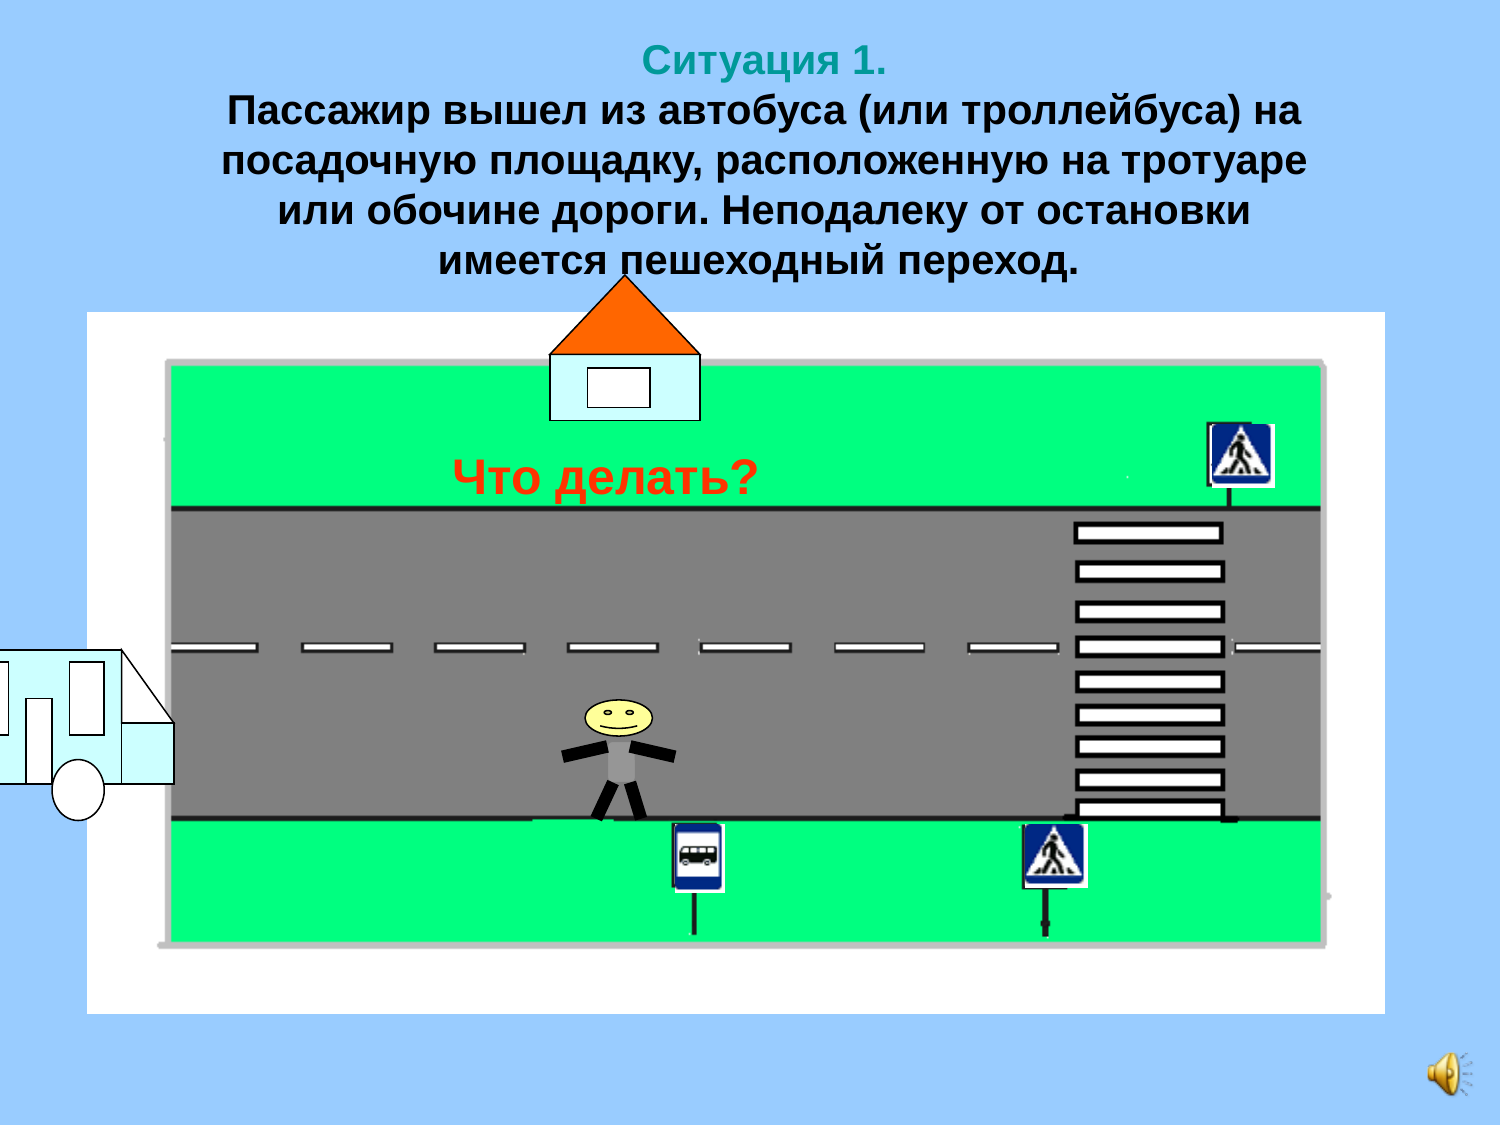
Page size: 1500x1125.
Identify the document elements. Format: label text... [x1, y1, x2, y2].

picture [87, 312, 1385, 1015]
text_box Ситуация 1. Пассажир вышел из автобуса (или троллейбуса) на посадочную площадку, расположенную на тротуаре или обочине дороги. Неподалеку от остановки имеется пешеходный переход. [124, 25, 1404, 291]
text_box [607, 741, 636, 783]
text_box Что делать? [437, 437, 925, 513]
text_box [0, 650, 174, 821]
text_box [549, 275, 700, 421]
text_box [585, 699, 653, 737]
picture [1426, 1051, 1477, 1102]
